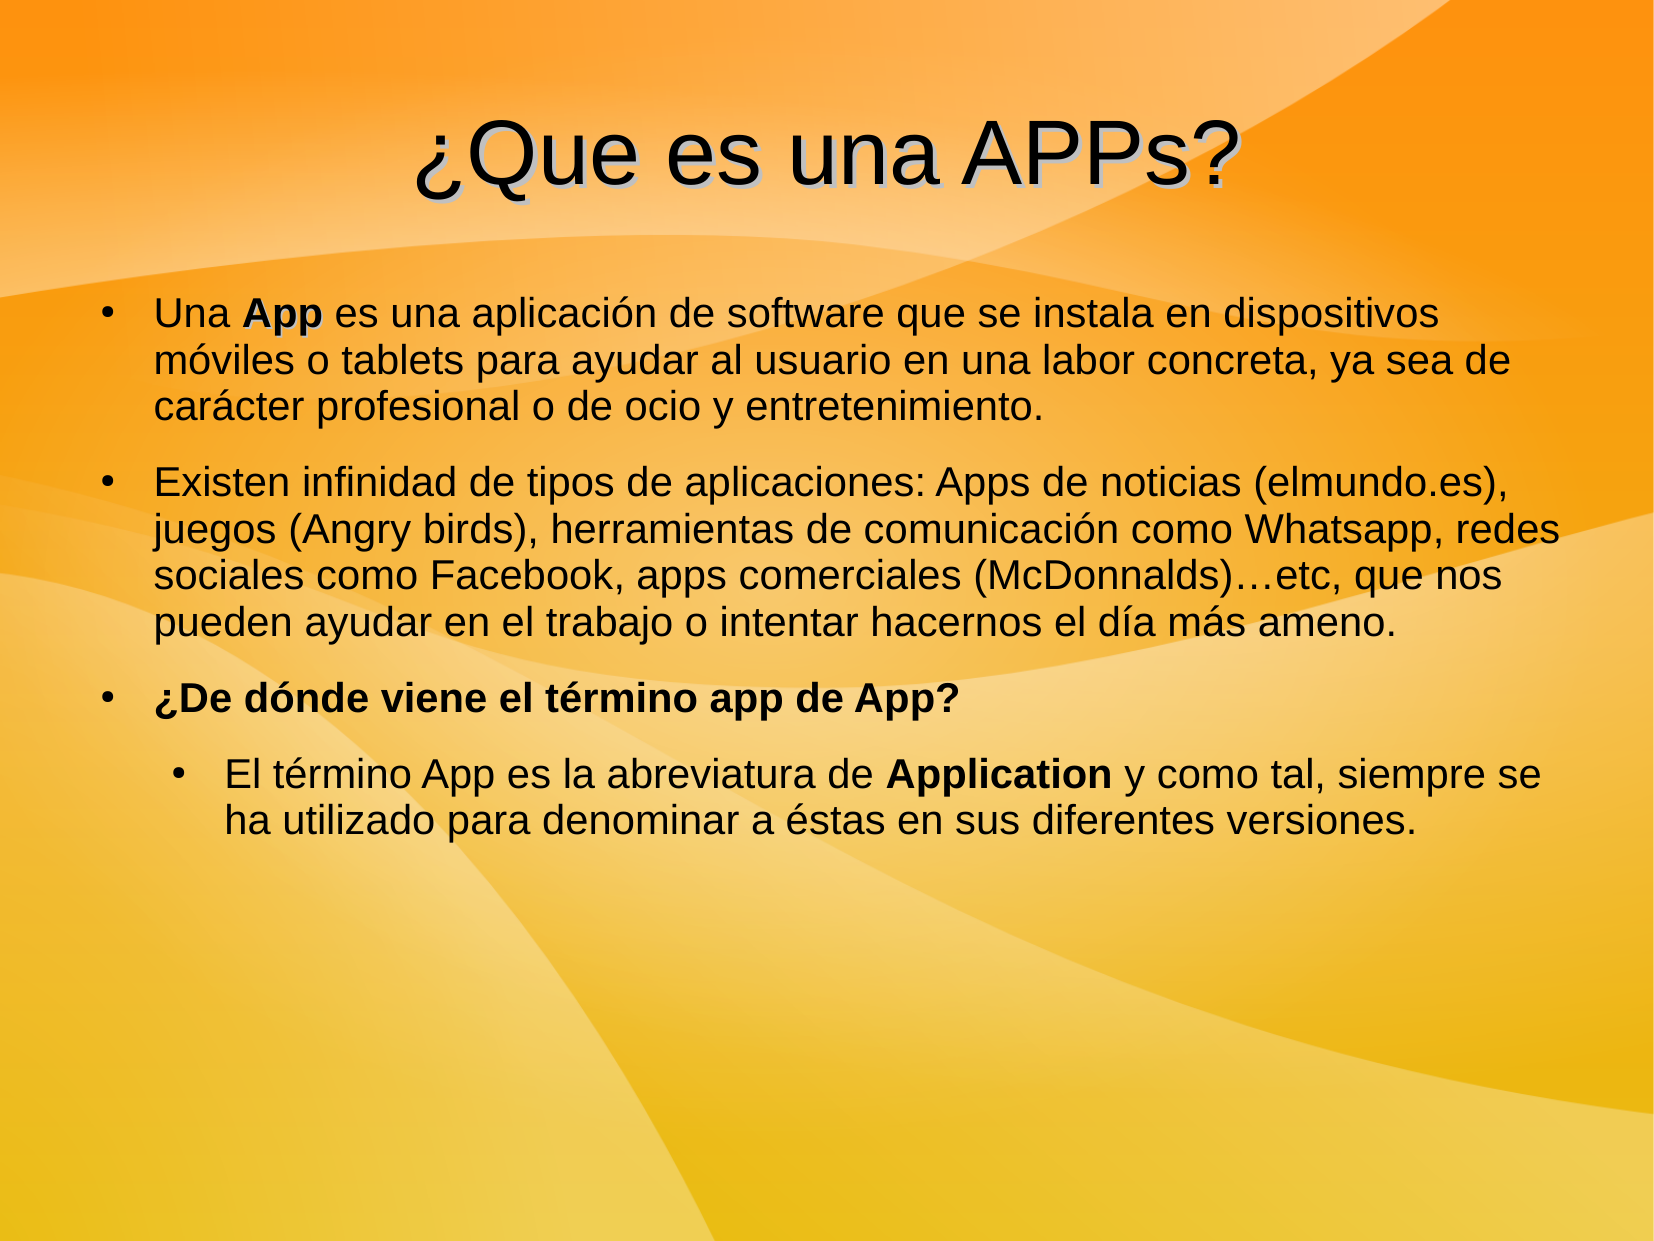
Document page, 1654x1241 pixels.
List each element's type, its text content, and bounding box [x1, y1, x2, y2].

picture [0, 0, 1654, 1241]
title ¿Que es una APPs? [82, 49, 1571, 257]
list Una App es una aplicación de software que se instala en dispositivos móviles o tablets para ayudar al usuario en una labor concreta, ya sea de carácter profesional o de ocio y entretenimiento. Existen infinidad de tipos de aplicaciones: Apps de noticias (elmundo.es), juegos (Angry birds), herramientas de comunicación como Whatsapp, redes sociales como Facebook, apps comerciales (McDonnalds)…etc, que nos pueden ayudar en el trabajo o intentar hacernos el día más ameno. ¿De dónde viene el término app de App? El término App es la abreviatura de Application y como tal, siempre se ha utilizado para denominar a éstas en sus diferentes versiones. [82, 290, 1571, 1109]
